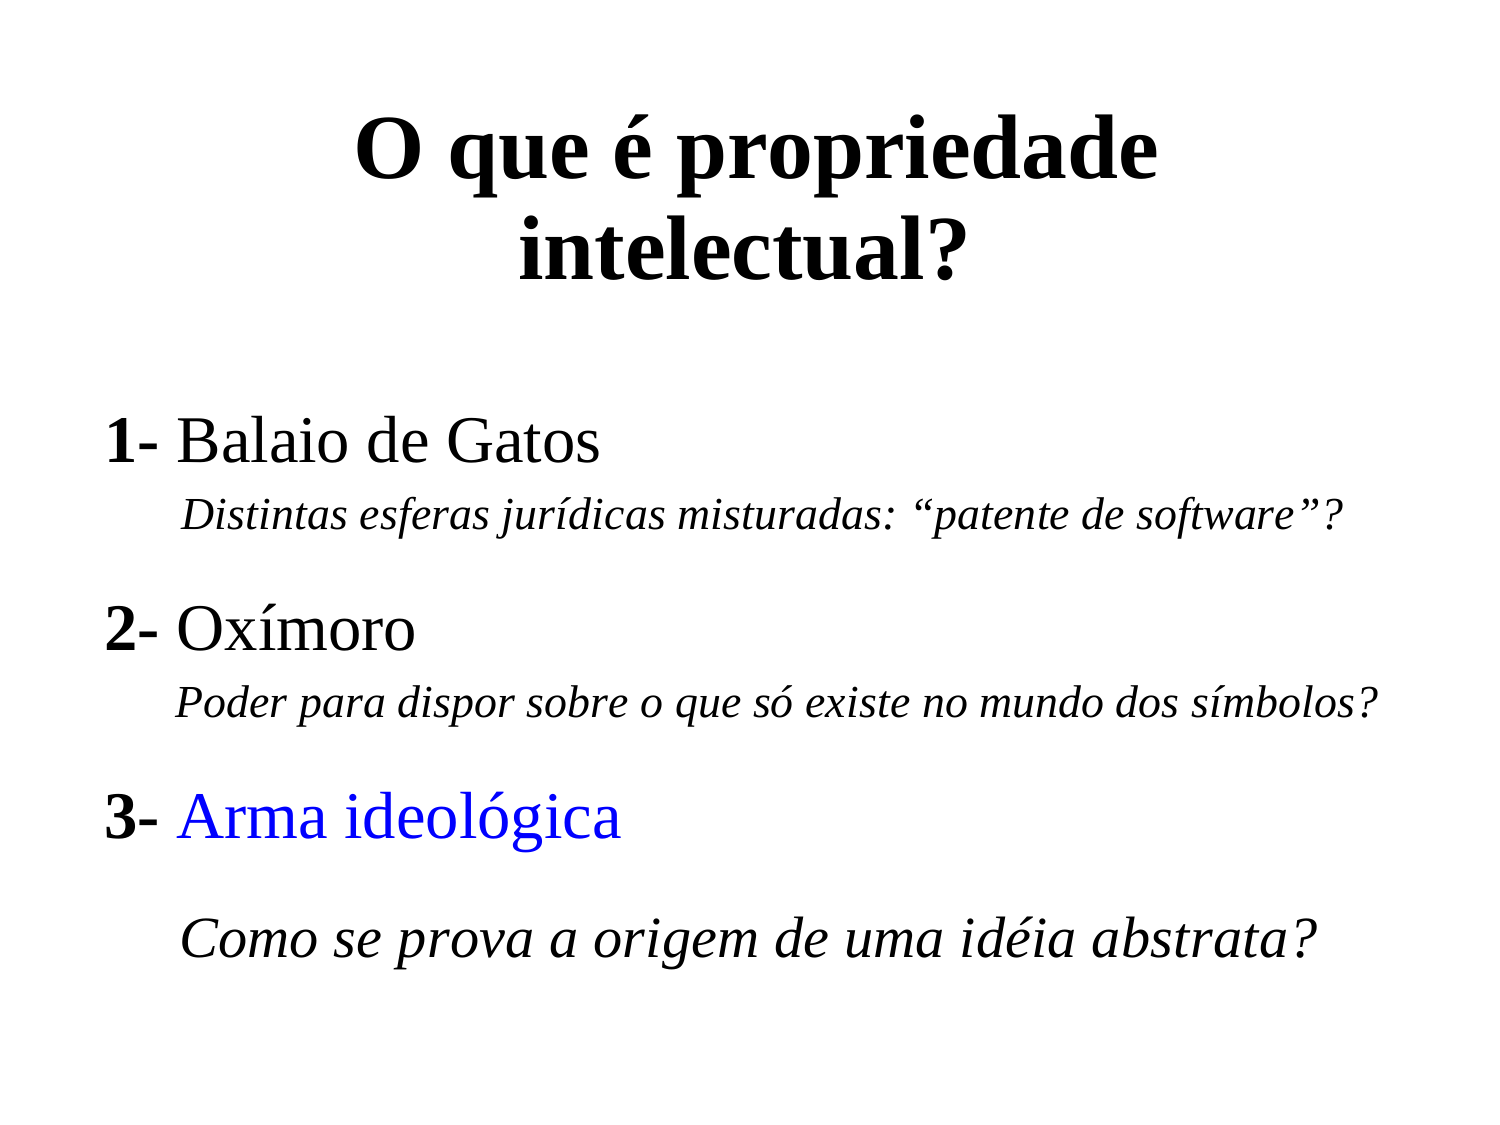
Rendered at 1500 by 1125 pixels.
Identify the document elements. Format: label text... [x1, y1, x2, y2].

title O que é propriedade intelectual? [118, 85, 1394, 312]
text_box 1- Balaio de Gatos Distintas esferas jurídicas misturadas: “patente de software”? 2- Oxímoro Poder para dispor sobre o que só existe no mundo dos símbolos? 3- Arma ideológica Como se prova a origem de uma idéia abstrata? [104, 402, 1392, 976]
